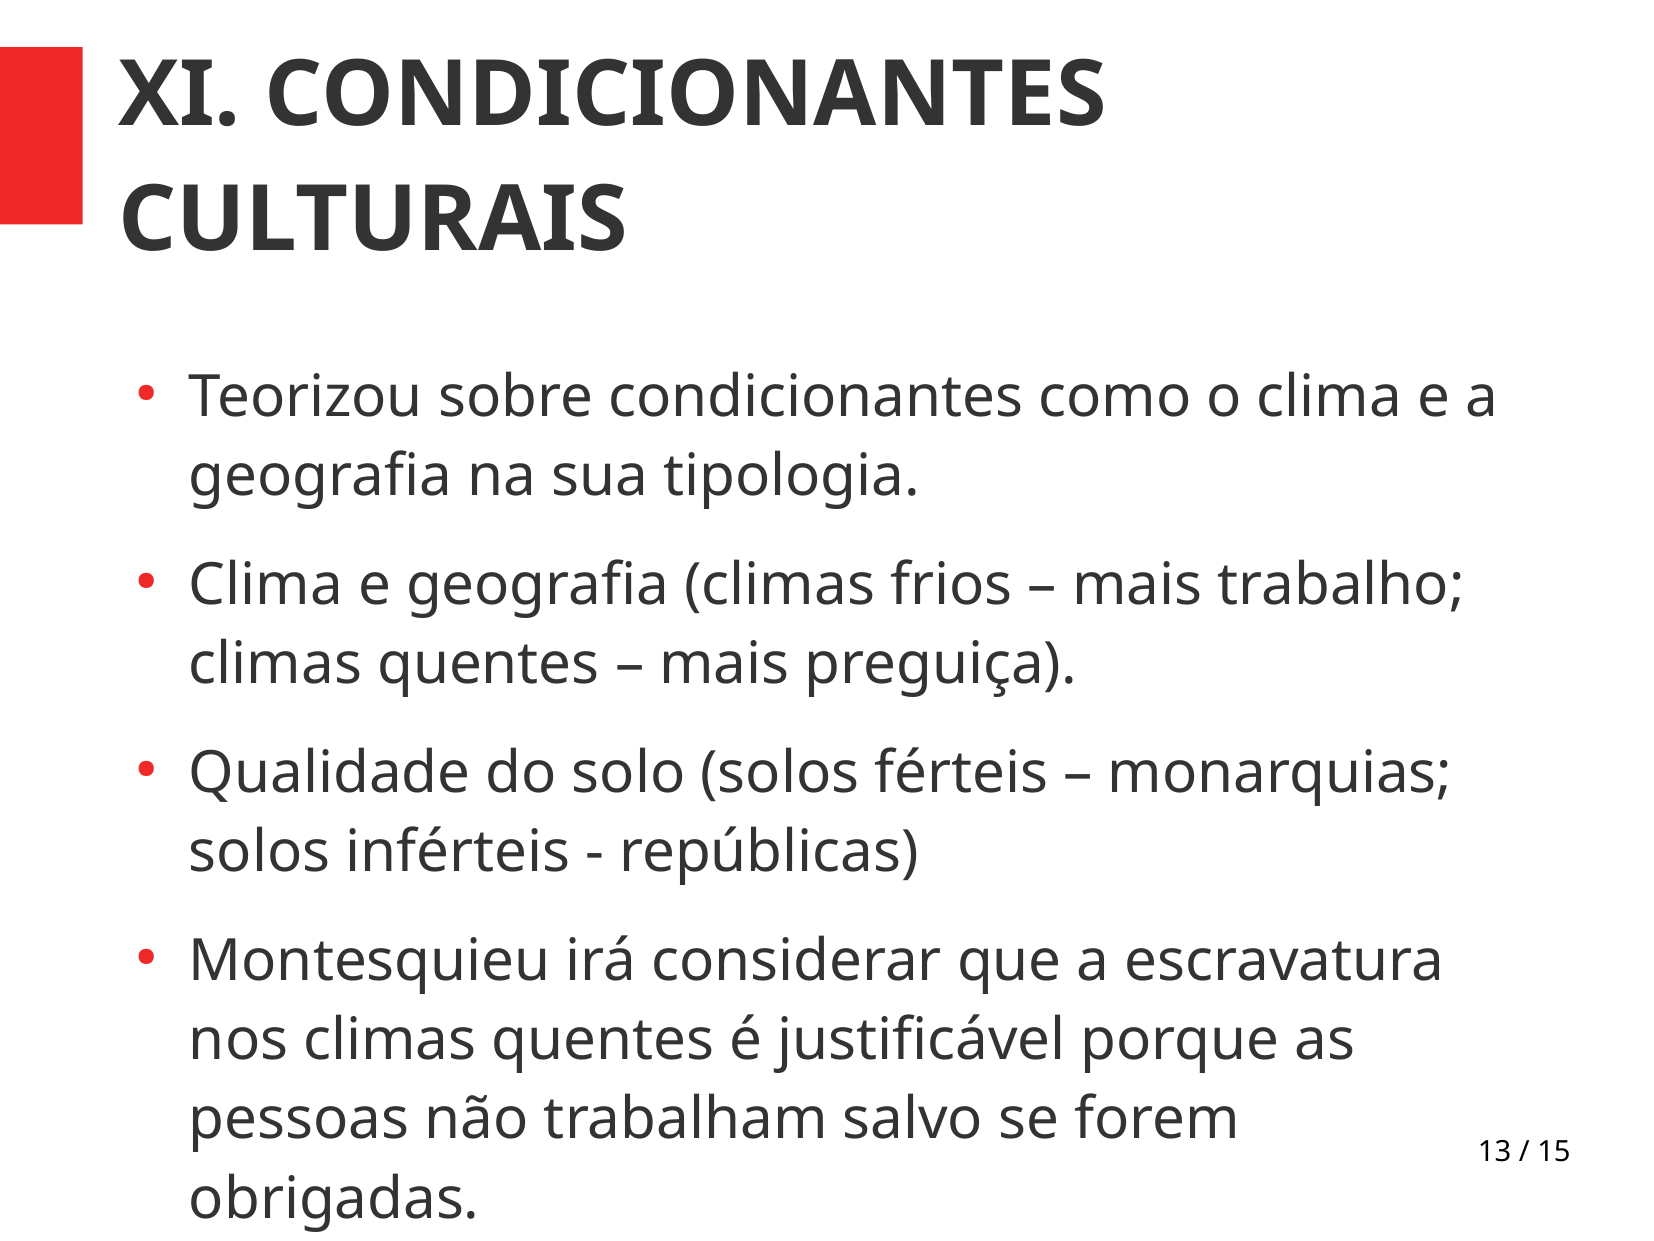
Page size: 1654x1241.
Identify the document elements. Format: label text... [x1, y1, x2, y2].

title XI. CONDICIONANTES CULTURAIS [118, 0, 1571, 314]
list Teorizou sobre condicionantes como o clima e a geografia na sua tipologia. Clima e geografia (climas frios – mais trabalho; climas quentes – mais preguiça). Qualidade do solo (solos férteis – monarquias; solos inférteis - repúblicas) Montesquieu irá considerar que a escravatura nos climas quentes é justificável porque as pessoas não trabalham salvo se forem obrigadas. [118, 354, 1536, 1074]
